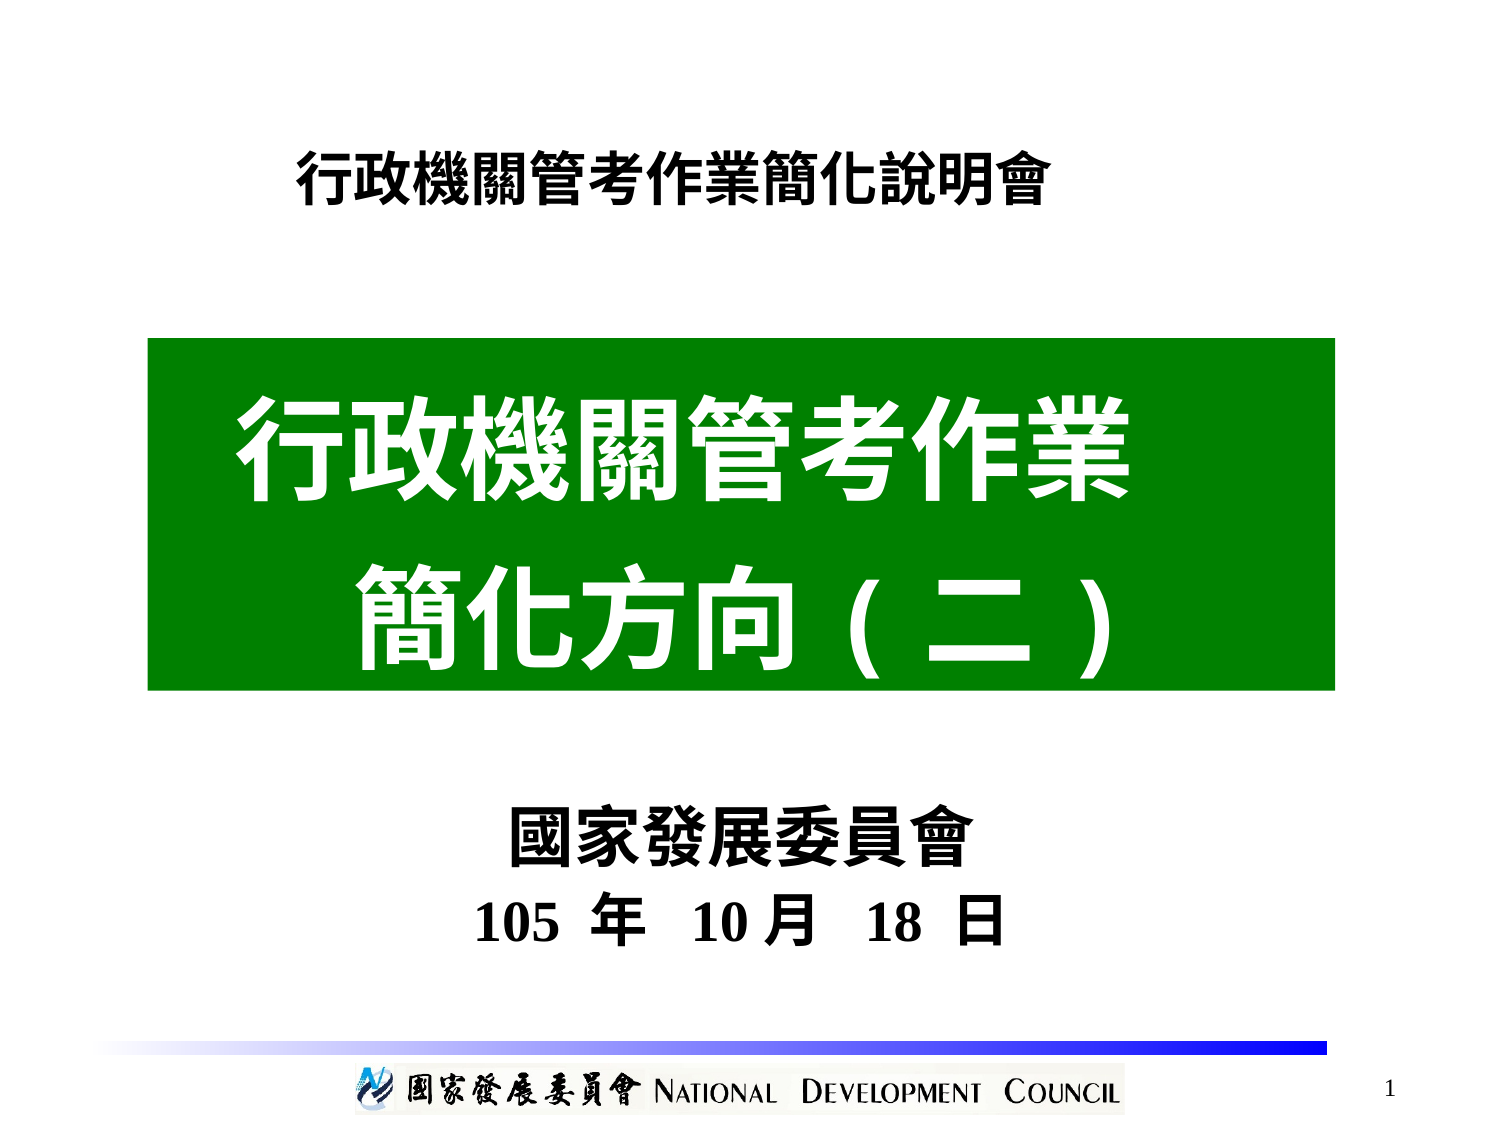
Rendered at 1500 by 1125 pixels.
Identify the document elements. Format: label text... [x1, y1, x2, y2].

text_box 行政機關管考作業簡化說明會 [281, 79, 1202, 219]
text_box 國家發展委員會 105 年 10月 18 日 [197, 786, 1286, 962]
text_box 行政機關管考作業 簡化方向(二) [147, 338, 1336, 679]
text_box [1368, 1063, 1485, 1100]
